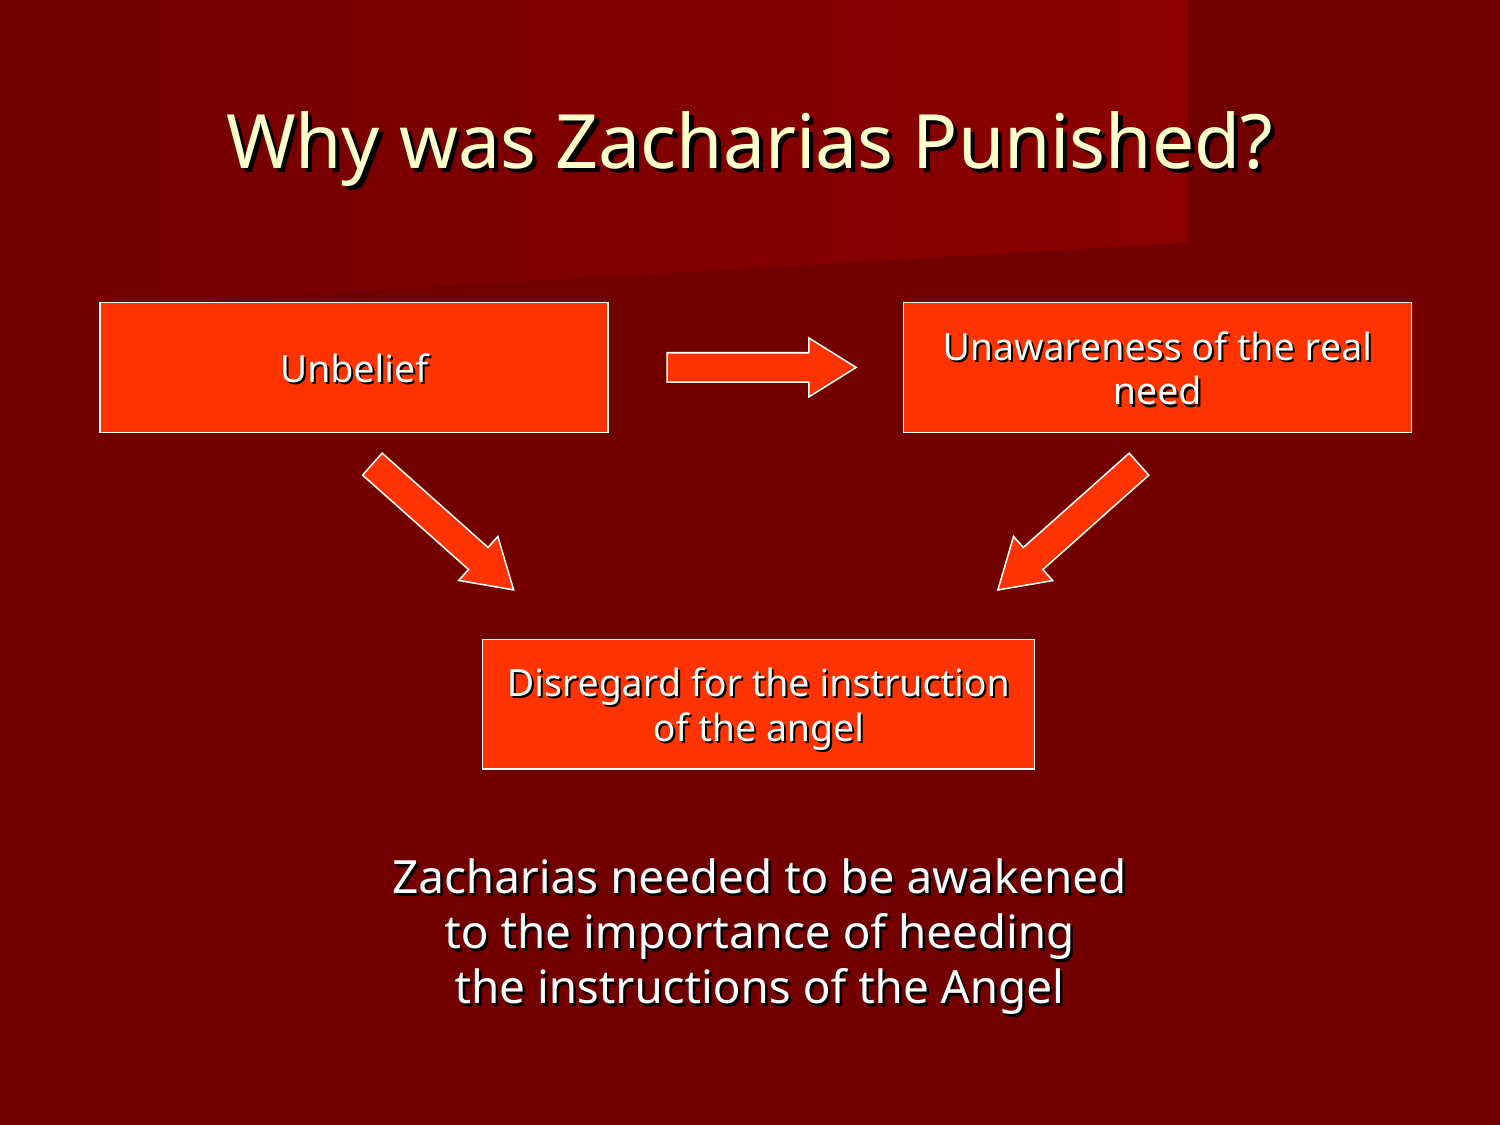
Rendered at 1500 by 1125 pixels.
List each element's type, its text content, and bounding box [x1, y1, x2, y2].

text_box Disregard for the instruction of the angel [482, 639, 1035, 770]
text_box Unbelief [100, 302, 609, 433]
text_box [667, 338, 857, 397]
text_box Zacharias needed to be awakened to the importance of heeding the instructions of the Angel [153, 840, 1366, 1021]
text_box [997, 453, 1149, 590]
text_box Unawareness of the real need [903, 302, 1412, 433]
title Why was Zacharias Punished? [75, 45, 1426, 233]
text_box [362, 453, 514, 590]
